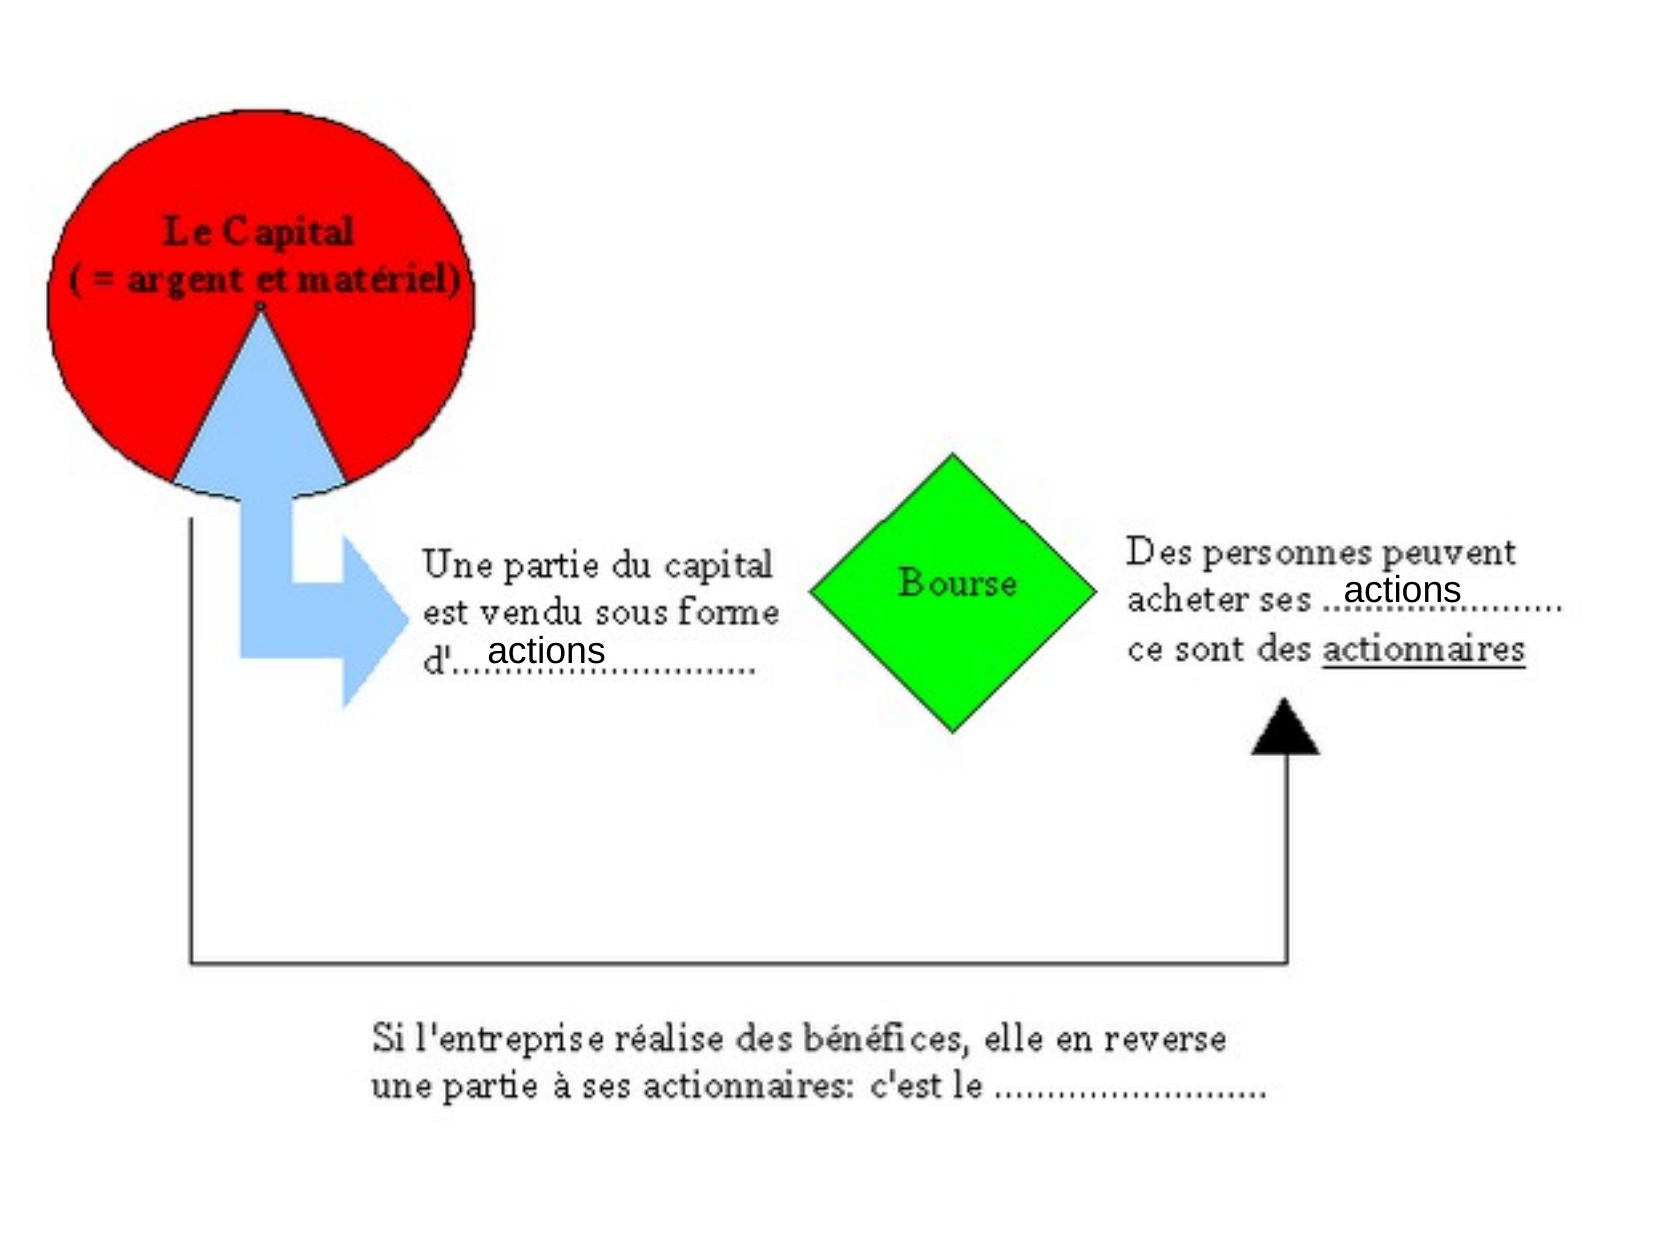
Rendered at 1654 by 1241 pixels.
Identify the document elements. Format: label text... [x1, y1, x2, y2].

text_box actions [472, 622, 768, 680]
text_box actions [1328, 561, 1565, 618]
picture [29, 58, 1625, 1182]
